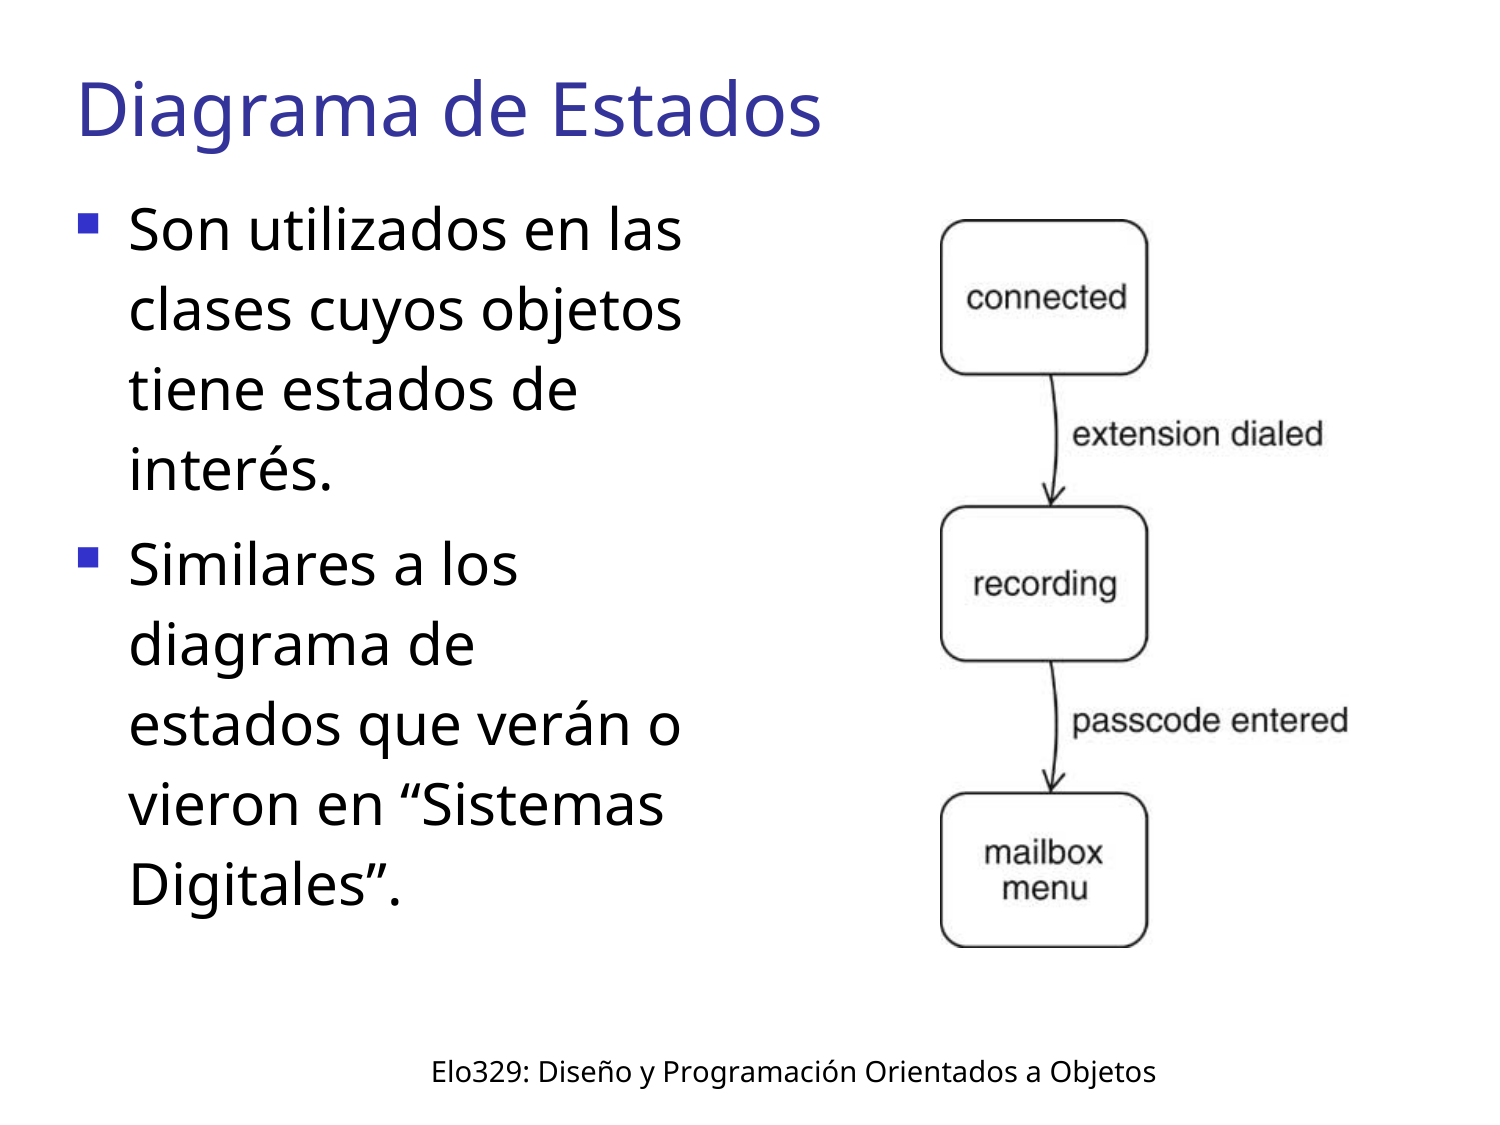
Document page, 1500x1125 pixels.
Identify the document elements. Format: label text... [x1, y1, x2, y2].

picture [940, 219, 1349, 949]
title Diagrama de Estados [75, 25, 1449, 188]
list Son utilizados en las clases cuyos objetos tiene estados de interés. Similares a los diagrama de estados que verán o vieron en “Sistemas Digitales”. [75, 187, 700, 1051]
